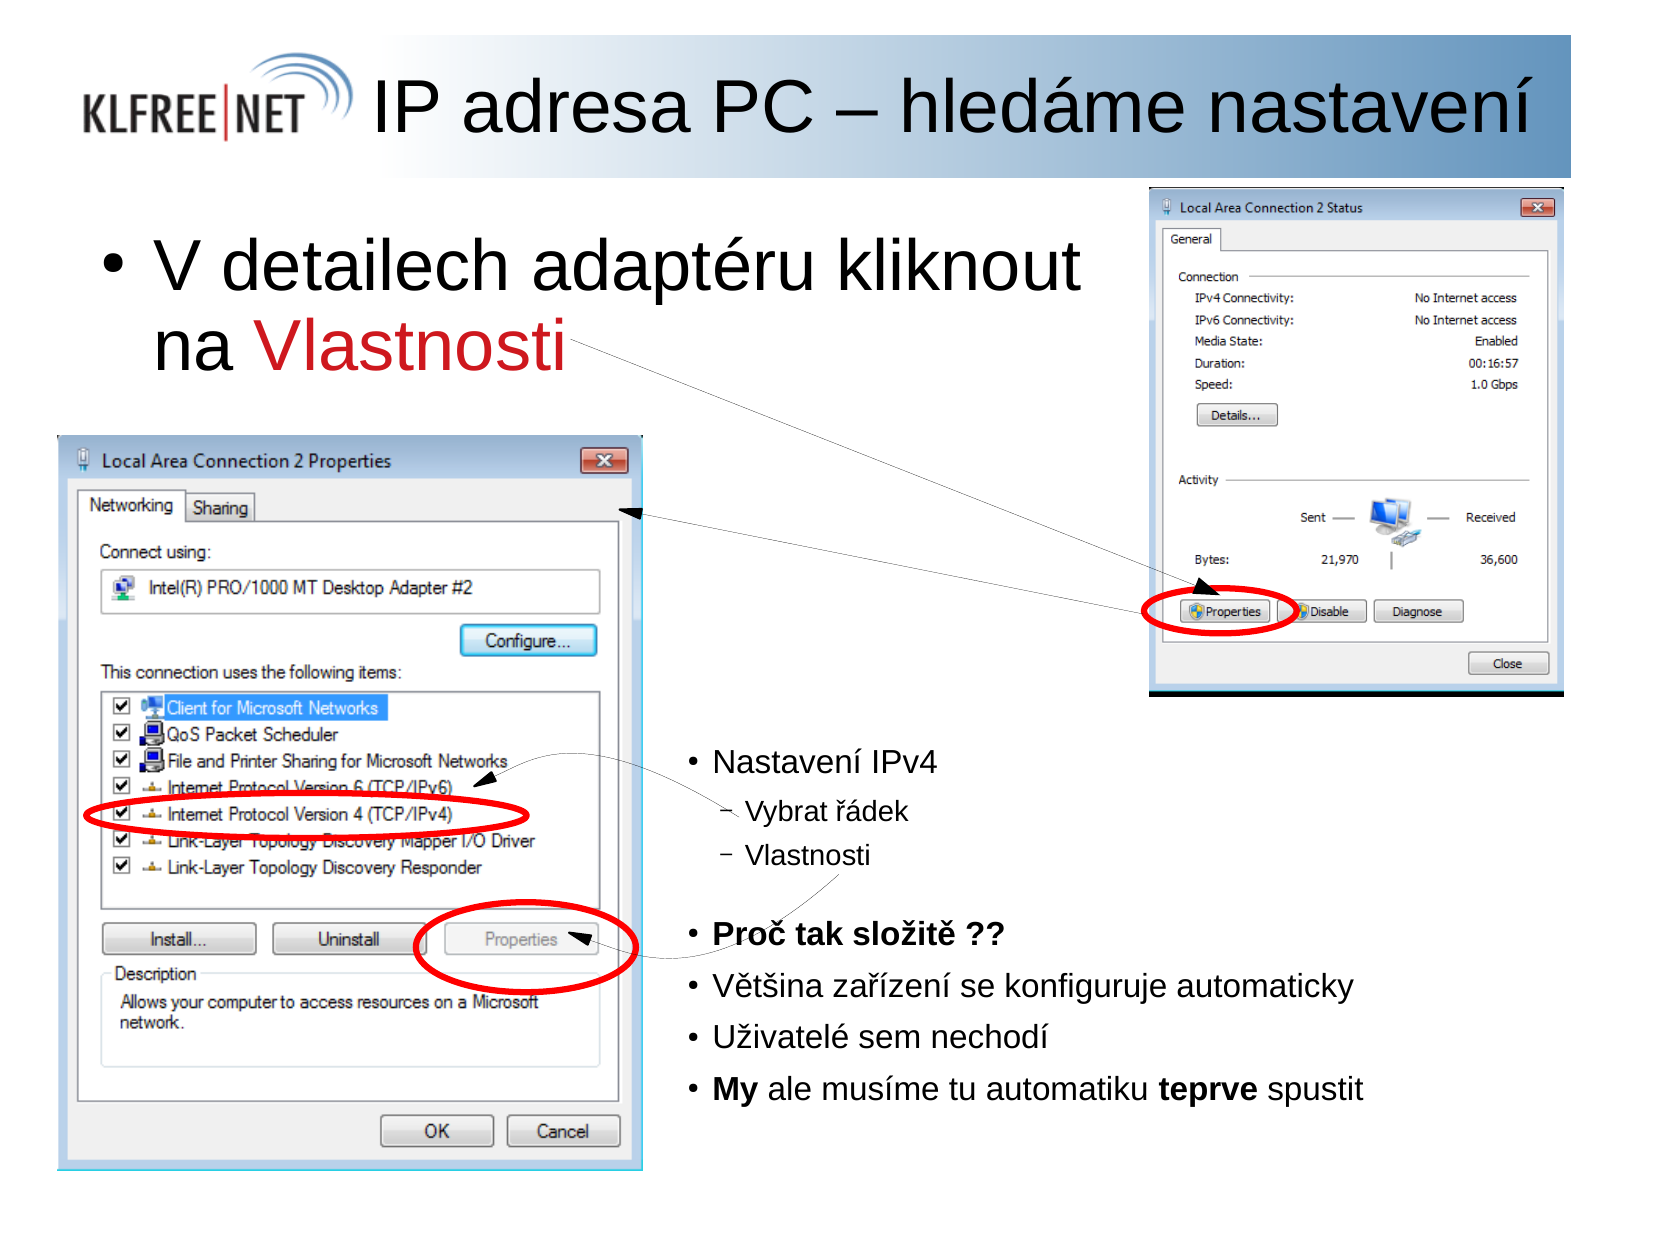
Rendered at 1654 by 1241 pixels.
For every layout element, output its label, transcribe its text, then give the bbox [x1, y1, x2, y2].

title IP adresa PC – hledáme nastavení [371, 47, 1560, 166]
picture [57, 435, 643, 1171]
picture [1149, 592, 1293, 630]
picture [420, 906, 632, 989]
list Nastavení IPv4 Vybrat řádek Vlastnosti Proč tak složitě ?? Většina zařízení se konfiguruje automaticky Uživatelé sem nechodí My ale musíme tu automatiku teprve spustit [679, 743, 1596, 1110]
list V detailech adaptéru kliknout na Vlastnosti [82, 224, 1105, 418]
picture [59, 11, 372, 201]
picture [1149, 568, 1194, 598]
picture [1149, 187, 1564, 697]
